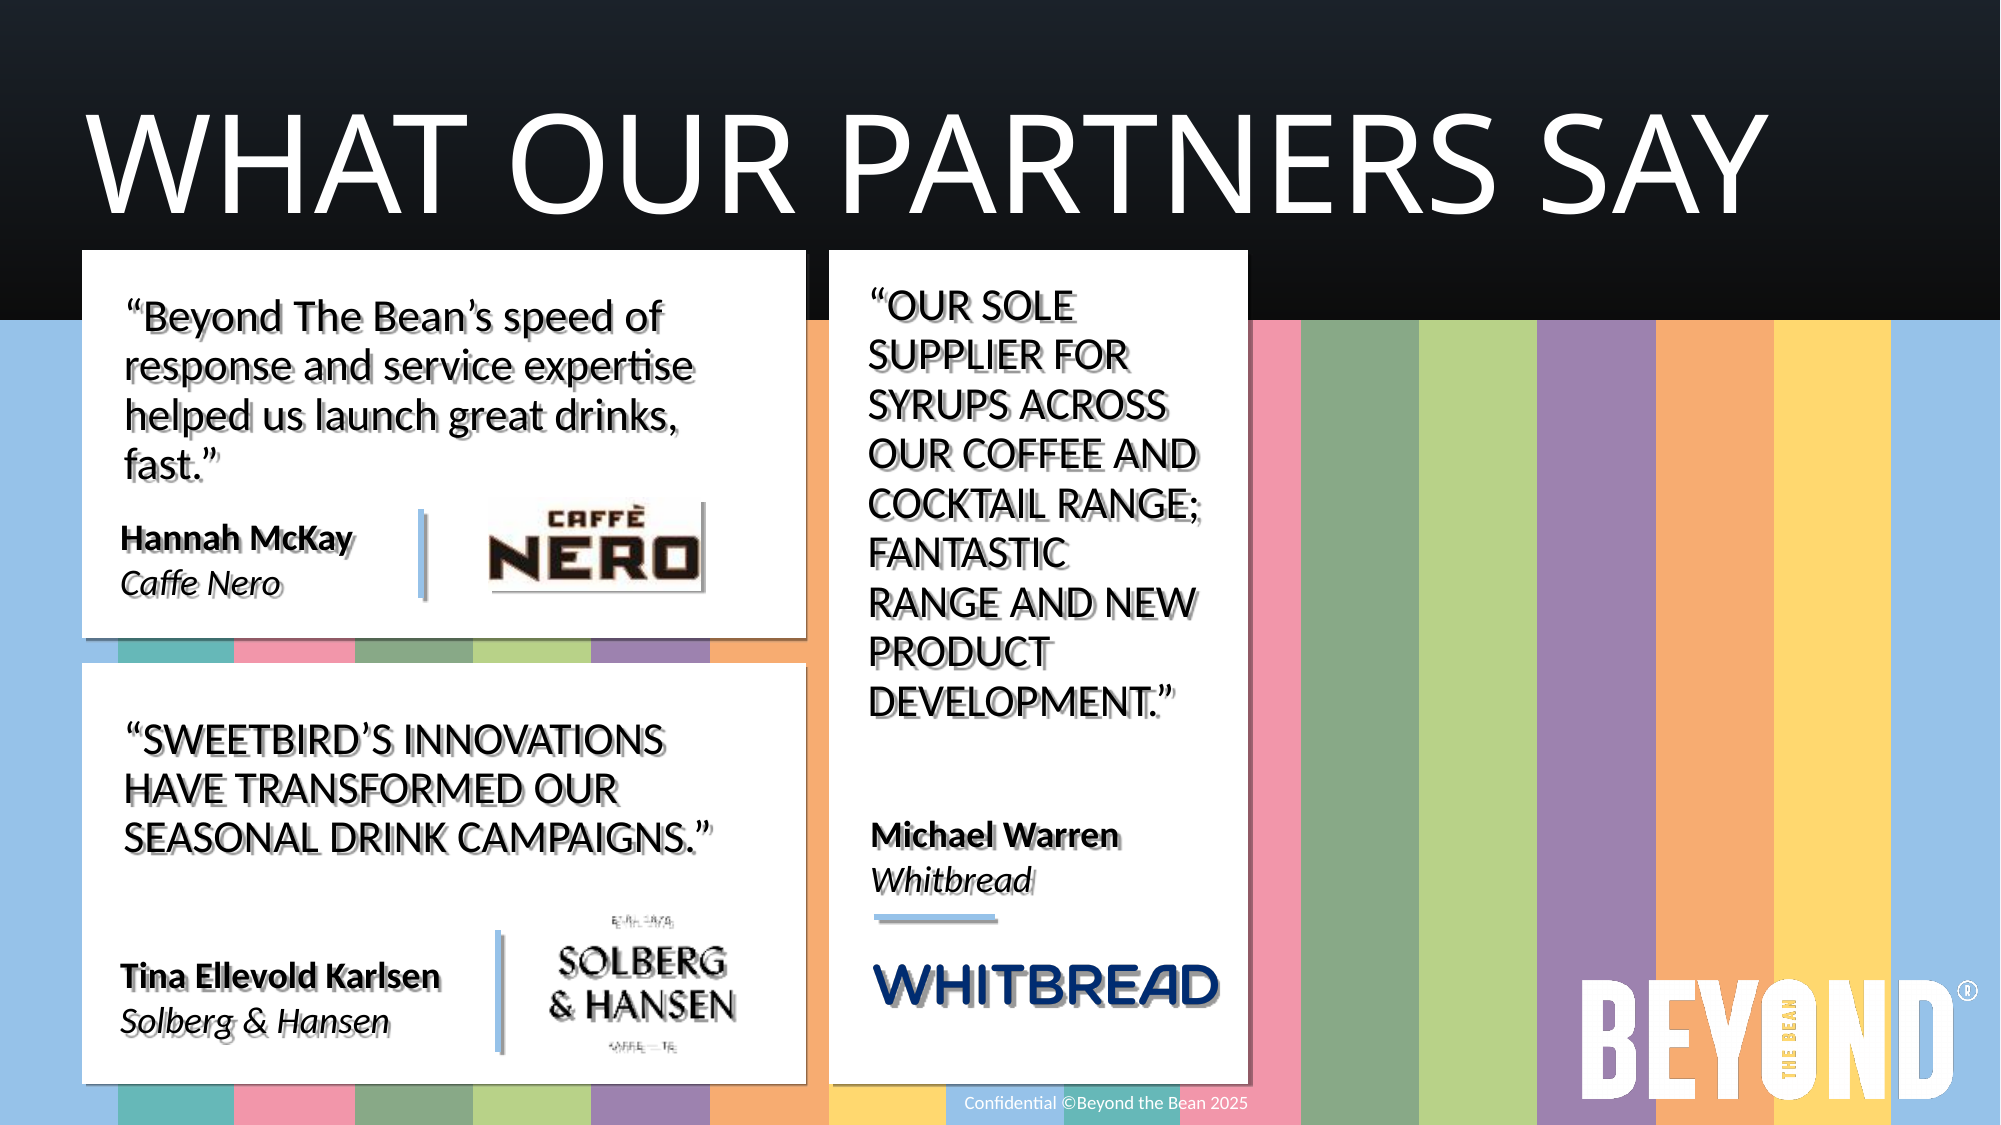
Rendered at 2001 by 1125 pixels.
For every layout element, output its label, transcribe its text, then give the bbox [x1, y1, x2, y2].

text_box [82, 663, 806, 1084]
text_box Hannah McKay Caffe Nero [105, 505, 421, 656]
text_box [0, 0, 2000, 1084]
text_box “Beyond The Bean’s speed of response and service expertise helped us launch great drinks, fast.” [108, 284, 780, 460]
picture [484, 893, 799, 1072]
text_box [423, 514, 427, 601]
picture [488, 497, 701, 591]
text_box Michael Warren Whitbread [855, 802, 1171, 906]
text_box “Sweetbird’s innovations have transformed our seasonal drink campaigns.” [108, 707, 833, 882]
picture [873, 964, 1218, 1005]
text_box Tina Ellevold Karlsen Solberg & Hansen [105, 943, 484, 1039]
text_box Confidential ©Beyond the Bean 2025 [949, 1082, 1313, 1121]
text_box what our partners say [69, 59, 1879, 278]
text_box “Our sole supplier for syrups across our coffee and cocktail range; fantastic range and new product development.” [852, 278, 1218, 594]
